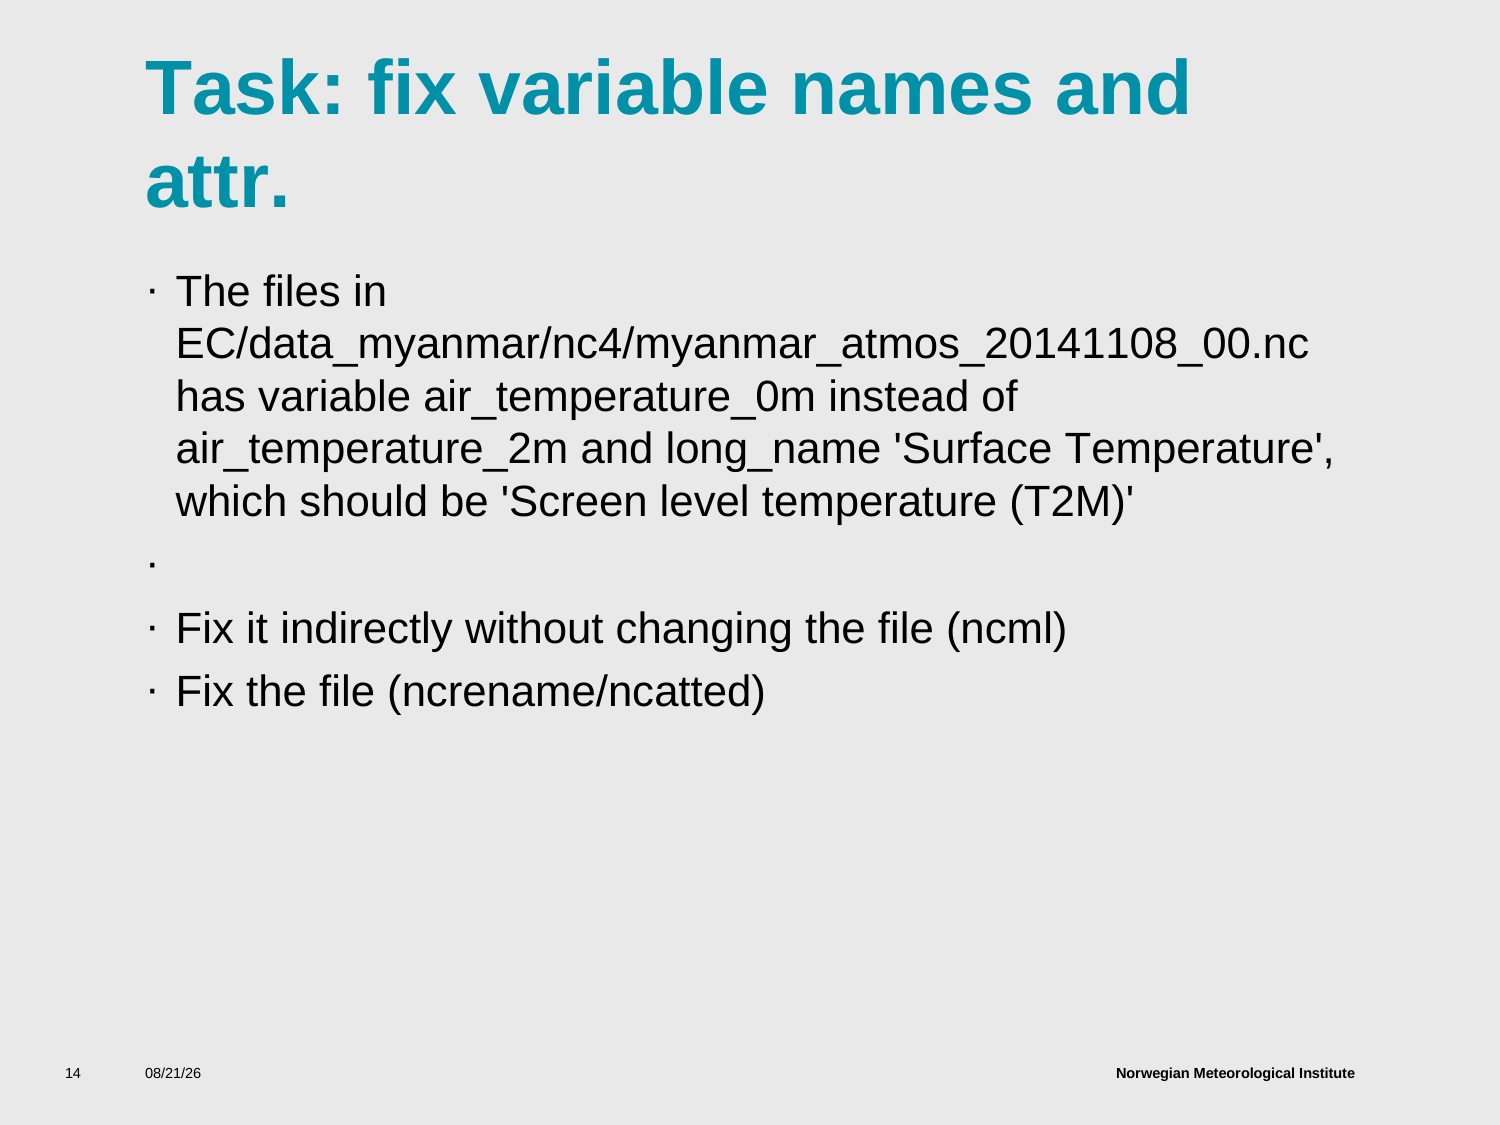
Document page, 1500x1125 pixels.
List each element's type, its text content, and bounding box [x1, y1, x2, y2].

title Task: fix variable names and attr. [145, 83, 1355, 178]
list The files in EC/data_myanmar/nc4/myanmar_atmos_20141108_00.nc has variable air_temperature_0m instead of air_temperature_2m and long_name 'Surface Temperature', which should be 'Screen level temperature (T2M)' Fix it indirectly without changing the file (ncml) Fix the file (ncrename/ncatted) [145, 262, 1355, 915]
